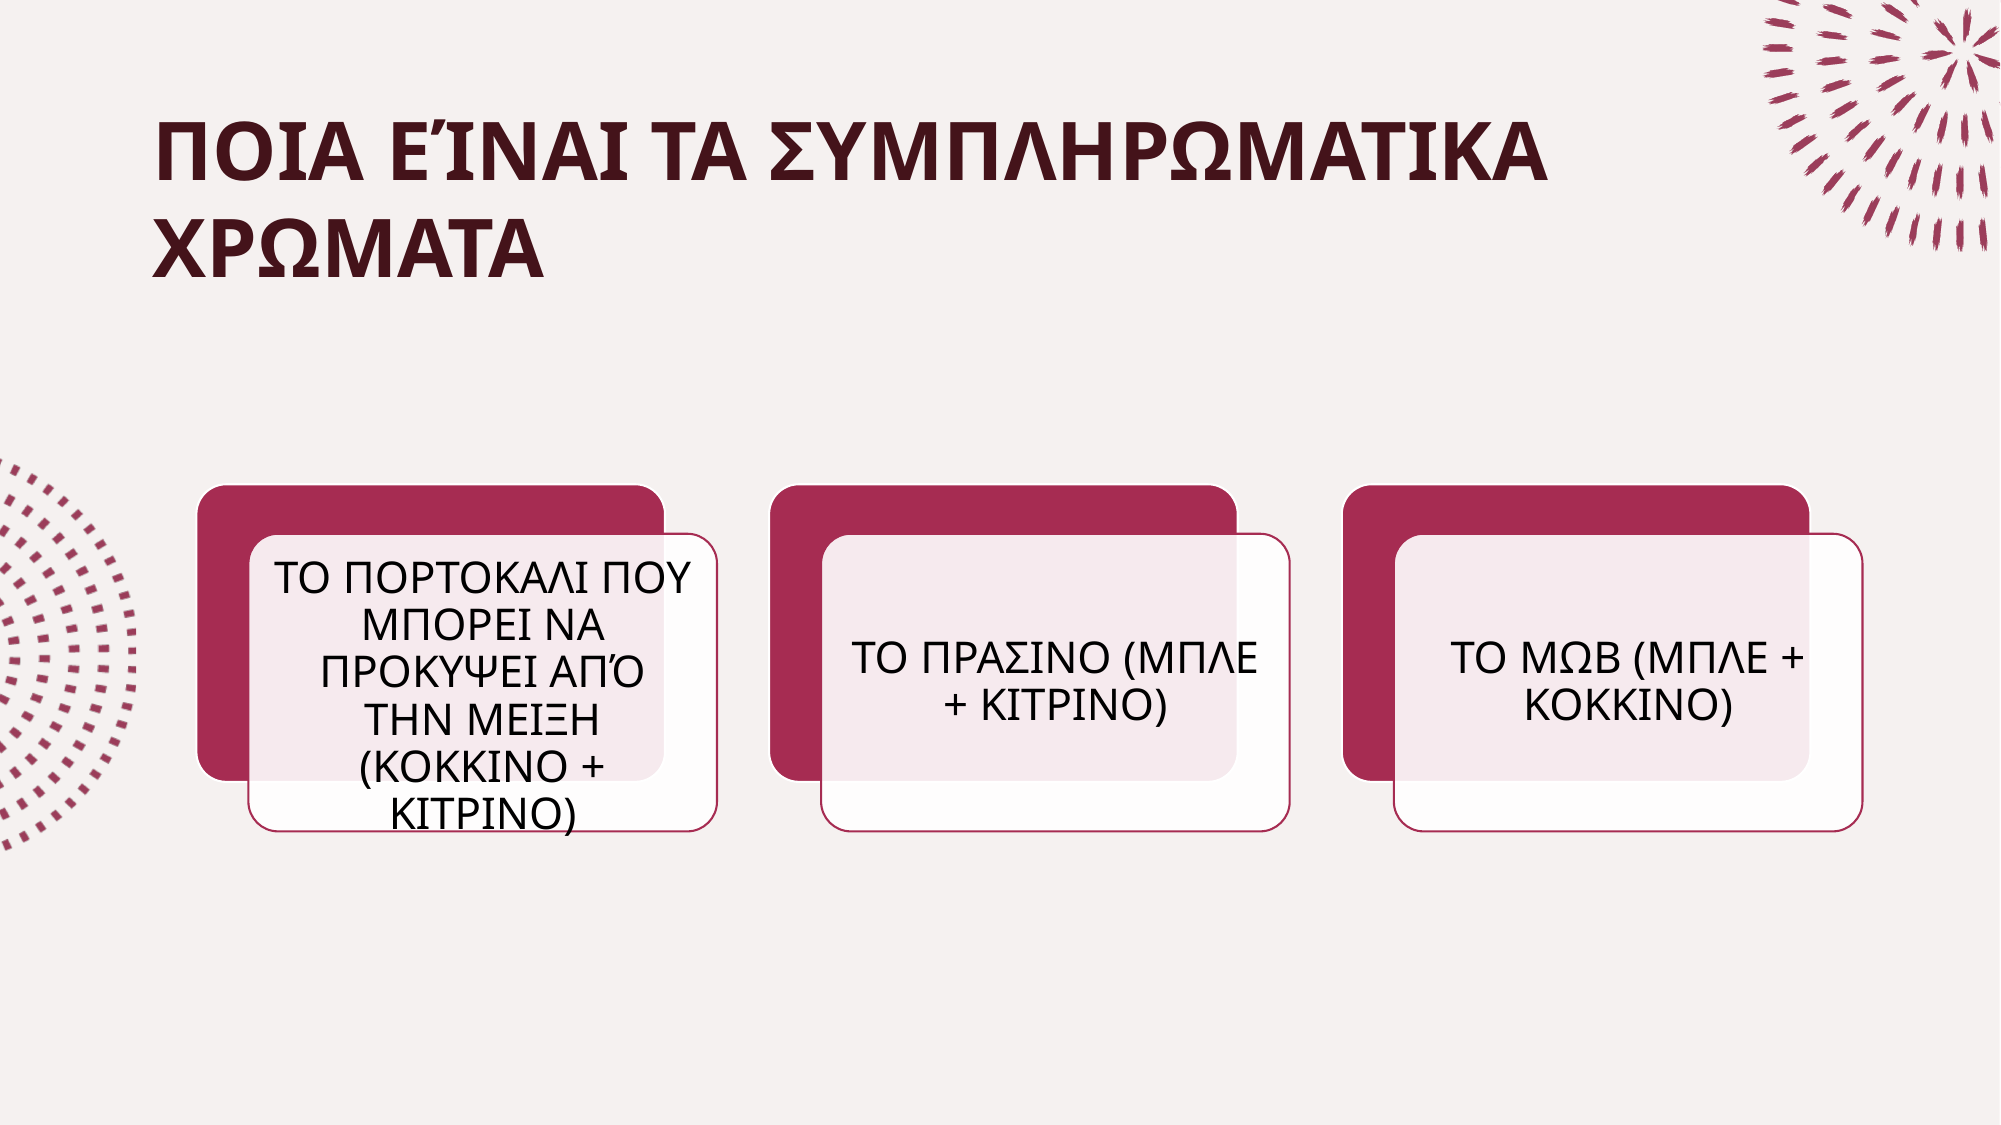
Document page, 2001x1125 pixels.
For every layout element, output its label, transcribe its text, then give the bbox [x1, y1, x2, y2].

text_box ΤΟ ΠΟΡΤΟΚΑΛΙ ΠΟΥ ΜΠΟΡΕΙ ΝΑ ΠΡΟΚΥΨΕΙ ΑΠΌ ΤΗΝ ΜΕΙΞΗ (ΚΟΚΚΙΝΟ + ΚΙΤΡΙΝΟ) [248, 533, 717, 832]
text_box ΤΟ ΠΡΑΣΙΝΟ (ΜΠΛΕ + ΚΙΤΡΙΝΟ) [821, 533, 1290, 832]
picture [1762, 0, 2000, 252]
picture [0, 446, 137, 865]
text_box ΤΟ ΜΩΒ (ΜΠΛΕ + ΚΟΚΚΙΝΟ) [1393, 533, 1863, 832]
title ΠΟΙΑ ΕΊΝΑΙ ΤΑ ΣΥΜΠΛΗΡΩΜΑΤΙΚΑ ΧΡΩΜΑΤΑ [137, 91, 1836, 303]
text_box [0, 0, 2000, 1125]
